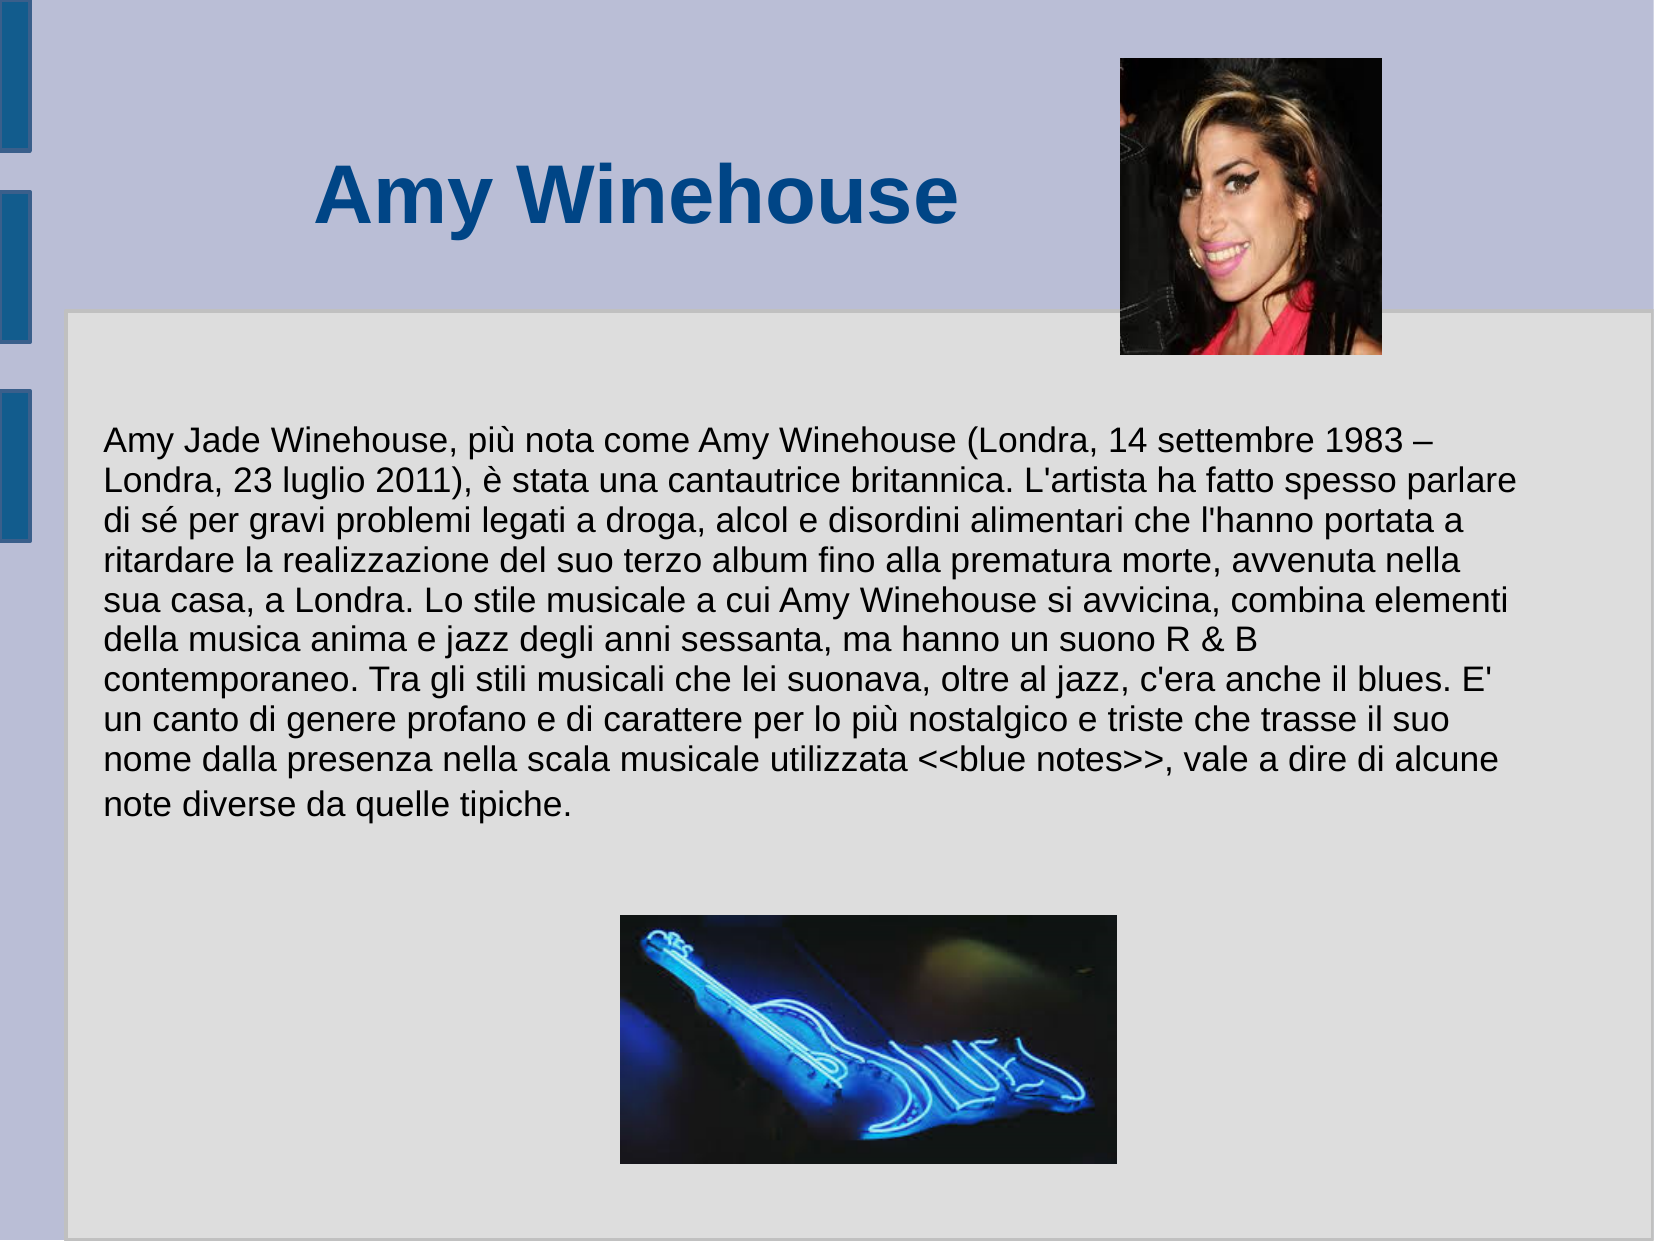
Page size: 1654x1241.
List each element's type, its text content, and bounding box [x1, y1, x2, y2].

picture [620, 915, 1117, 1164]
picture [1120, 58, 1382, 355]
title Amy Winehouse [121, 91, 1120, 299]
list Amy Jade Winehouse, più nota come Amy Winehouse (Londra, 14 settembre 1983 – Londra, 23 luglio 2011), è stata una cantautrice britannica. L'artista ha fatto spesso parlare di sé per gravi problemi legati a droga, alcol e disordini alimentari che l'hanno portata a ritardare la realizzazione del suo terzo album fino alla prematura morte, avvenuta nella sua casa, a Londra. Lo stile musicale a cui Amy Winehouse si avvicina, combina elementi della musica anima e jazz degli anni sessanta, ma hanno un suono R & B contemporaneo. Tra gli stili musicali che lei suonava, oltre al jazz, c'era anche il blues. E' un canto di genere profano e di carattere per lo più nostalgico e triste che trasse il suo nome dalla presenza nella scala musicale utilizzata <<blue notes>>, vale a dire di alcune note diverse da quelle tipiche. [88, 413, 1534, 1126]
